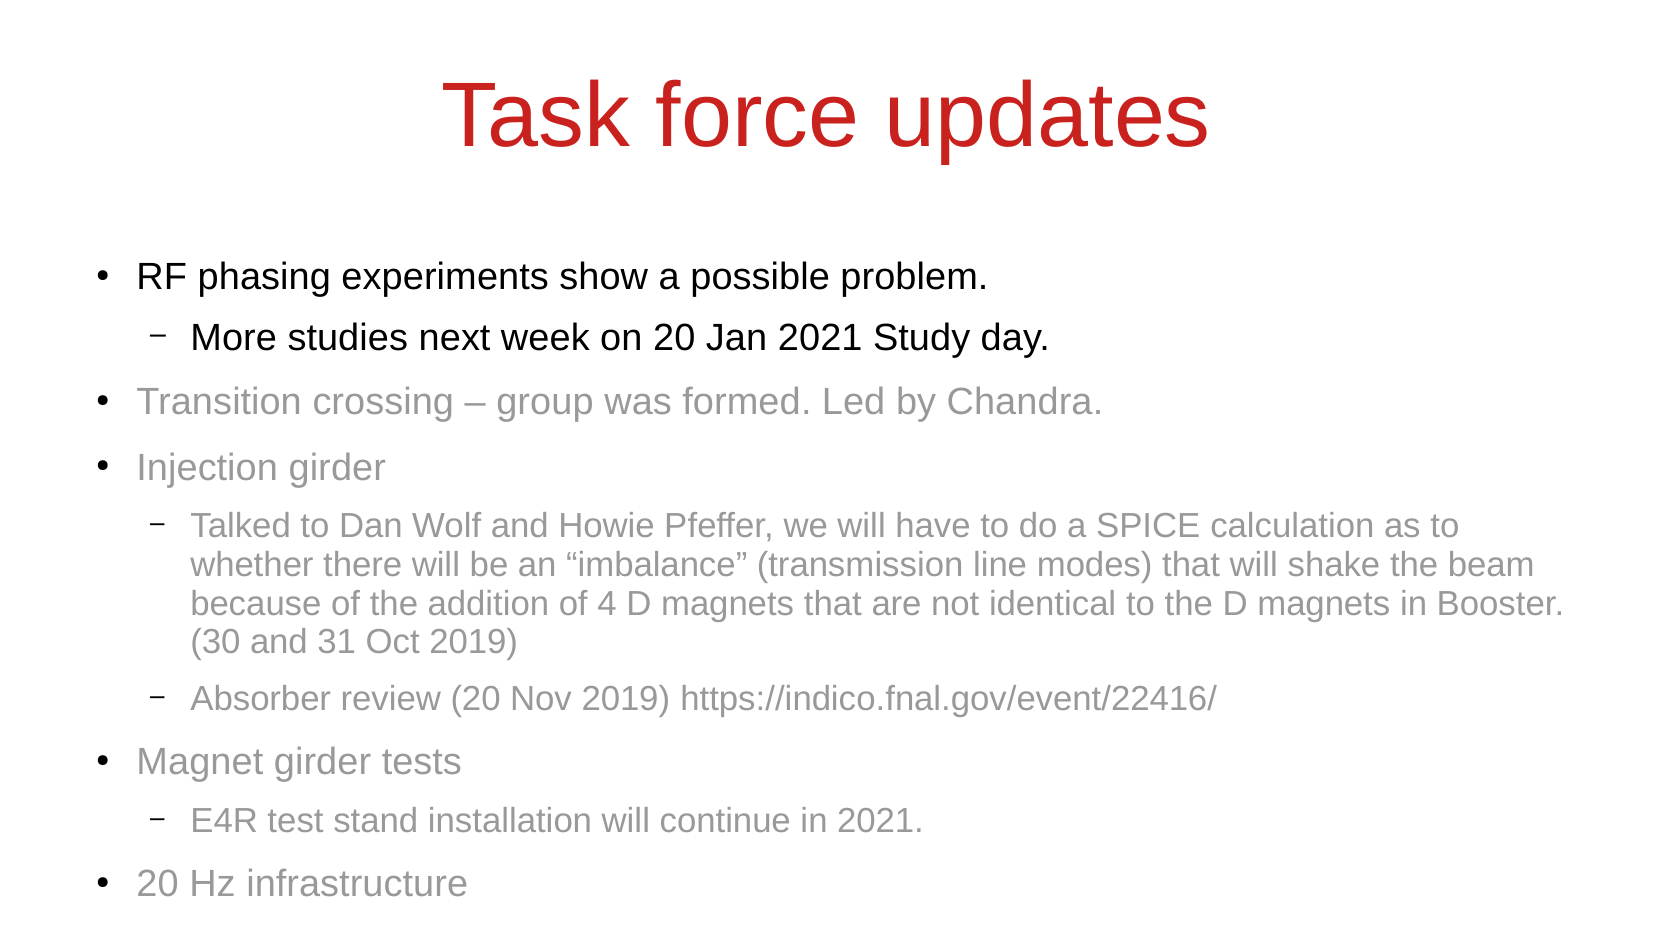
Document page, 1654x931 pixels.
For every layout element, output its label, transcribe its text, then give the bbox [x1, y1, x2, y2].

title Task force updates [82, 37, 1571, 193]
text_box [960, 363, 990, 434]
list RF phasing experiments show a possible problem. More studies next week on 20 Jan 2021 Study day. Transition crossing – group was formed. Led by Chandra. Injection girder Talked to Dan Wolf and Howie Pfeffer, we will have to do a SPICE calculation as to whether there will be an “imbalance” (transmission line modes) that will shake the beam because of the addition of 4 D magnets that are not identical to the D magnets in Booster. (30 and 31 Oct 2019) Absorber review (20 Nov 2019) https://indico.fnal.gov/event/22416/ Magnet girder tests E4R test stand installation will continue in 2021. 20 Hz infrastructure [82, 255, 1571, 912]
